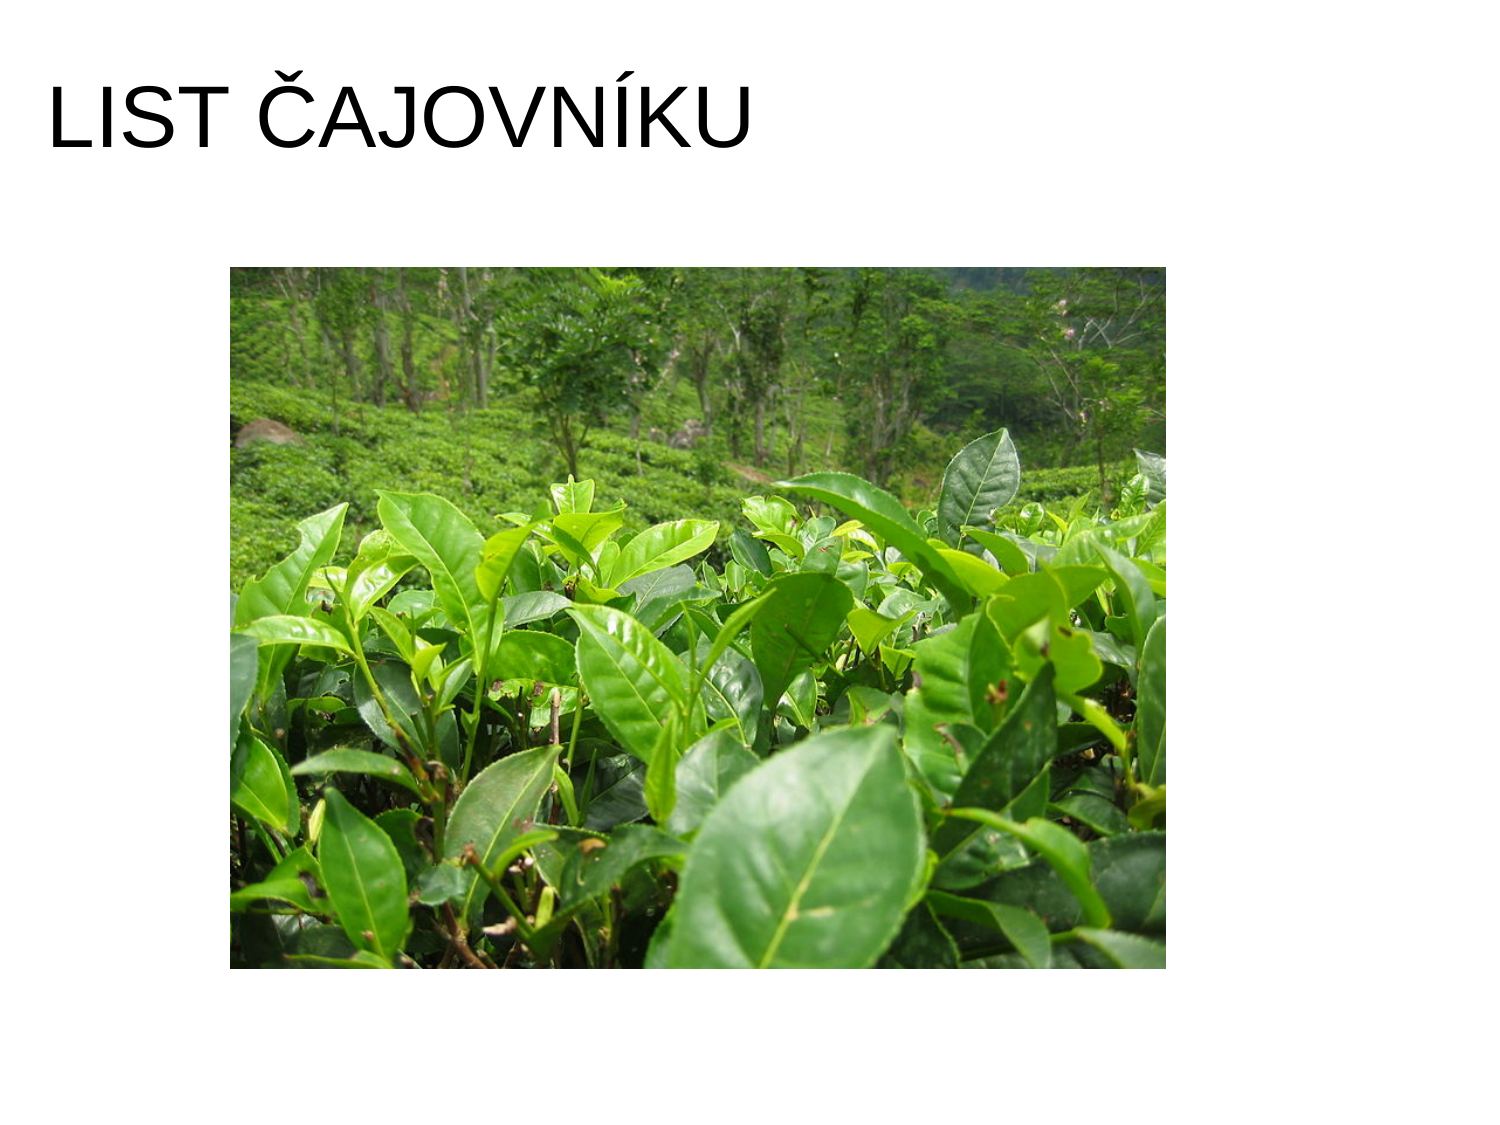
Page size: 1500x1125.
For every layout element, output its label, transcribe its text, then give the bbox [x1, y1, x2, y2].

title LIST ČAJOVNÍKU [31, 37, 1347, 188]
picture [230, 267, 1166, 970]
